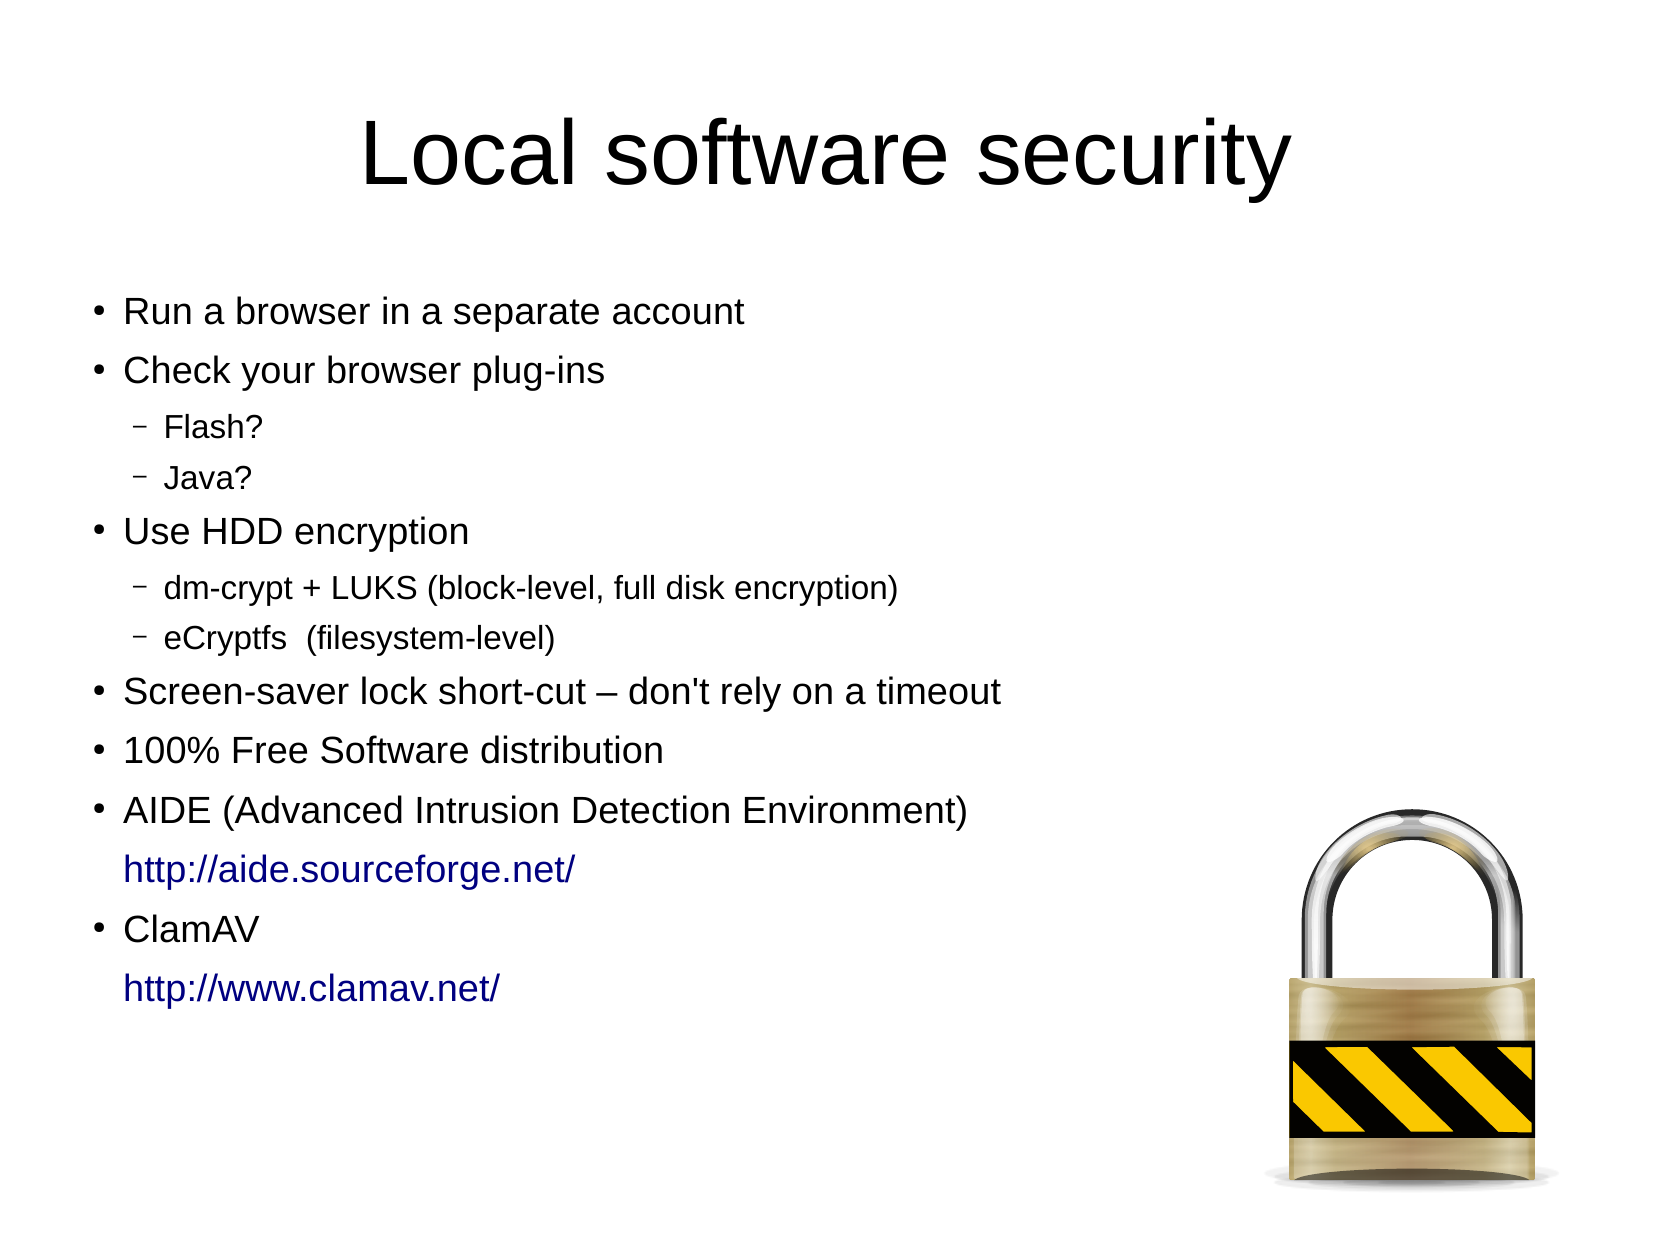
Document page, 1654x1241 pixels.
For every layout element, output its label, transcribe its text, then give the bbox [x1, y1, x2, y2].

title Local software security [82, 49, 1571, 257]
list Run a browser in a separate account Check your browser plug-ins Flash? Java? Use HDD encryption dm-crypt + LUKS (block-level, full disk encryption) eCryptfs (filesystem-level) Screen-saver lock short-cut – don't rely on a timeout 100% Free Software distribution AIDE (Advanced Intrusion Detection Environment) http://aide.sourceforge.net/ ClamAV http://www.clamav.net/ [82, 290, 1571, 1010]
picture [1215, 803, 1607, 1194]
